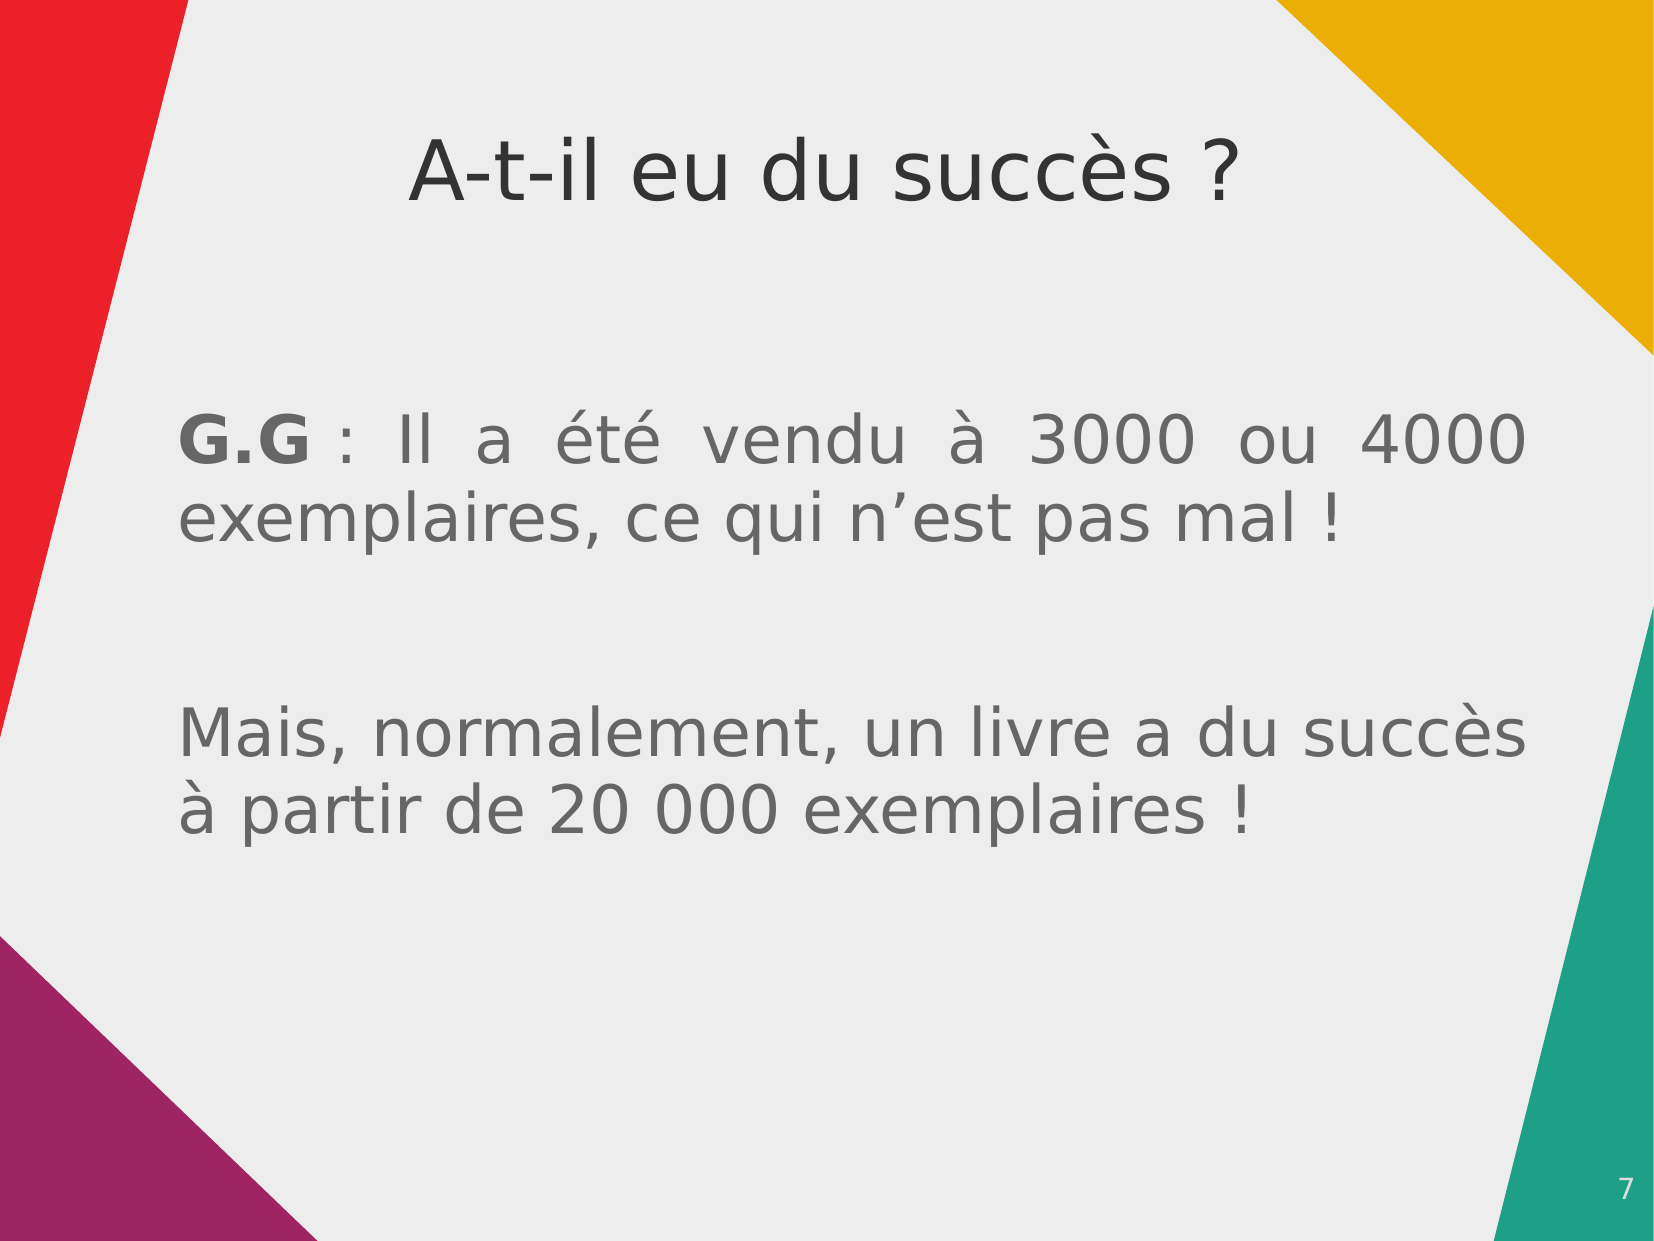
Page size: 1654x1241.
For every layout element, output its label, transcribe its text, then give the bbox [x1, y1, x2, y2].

title A-t-il eu du succès ? [114, 73, 1539, 271]
list G.G : Il a été vendu à 3000 ou 4000 exemplaires, ce qui n’est pas mal ! Mais, normalement, un livre a du succès à partir de 20 000 exemplaires ! [106, 401, 1531, 1133]
